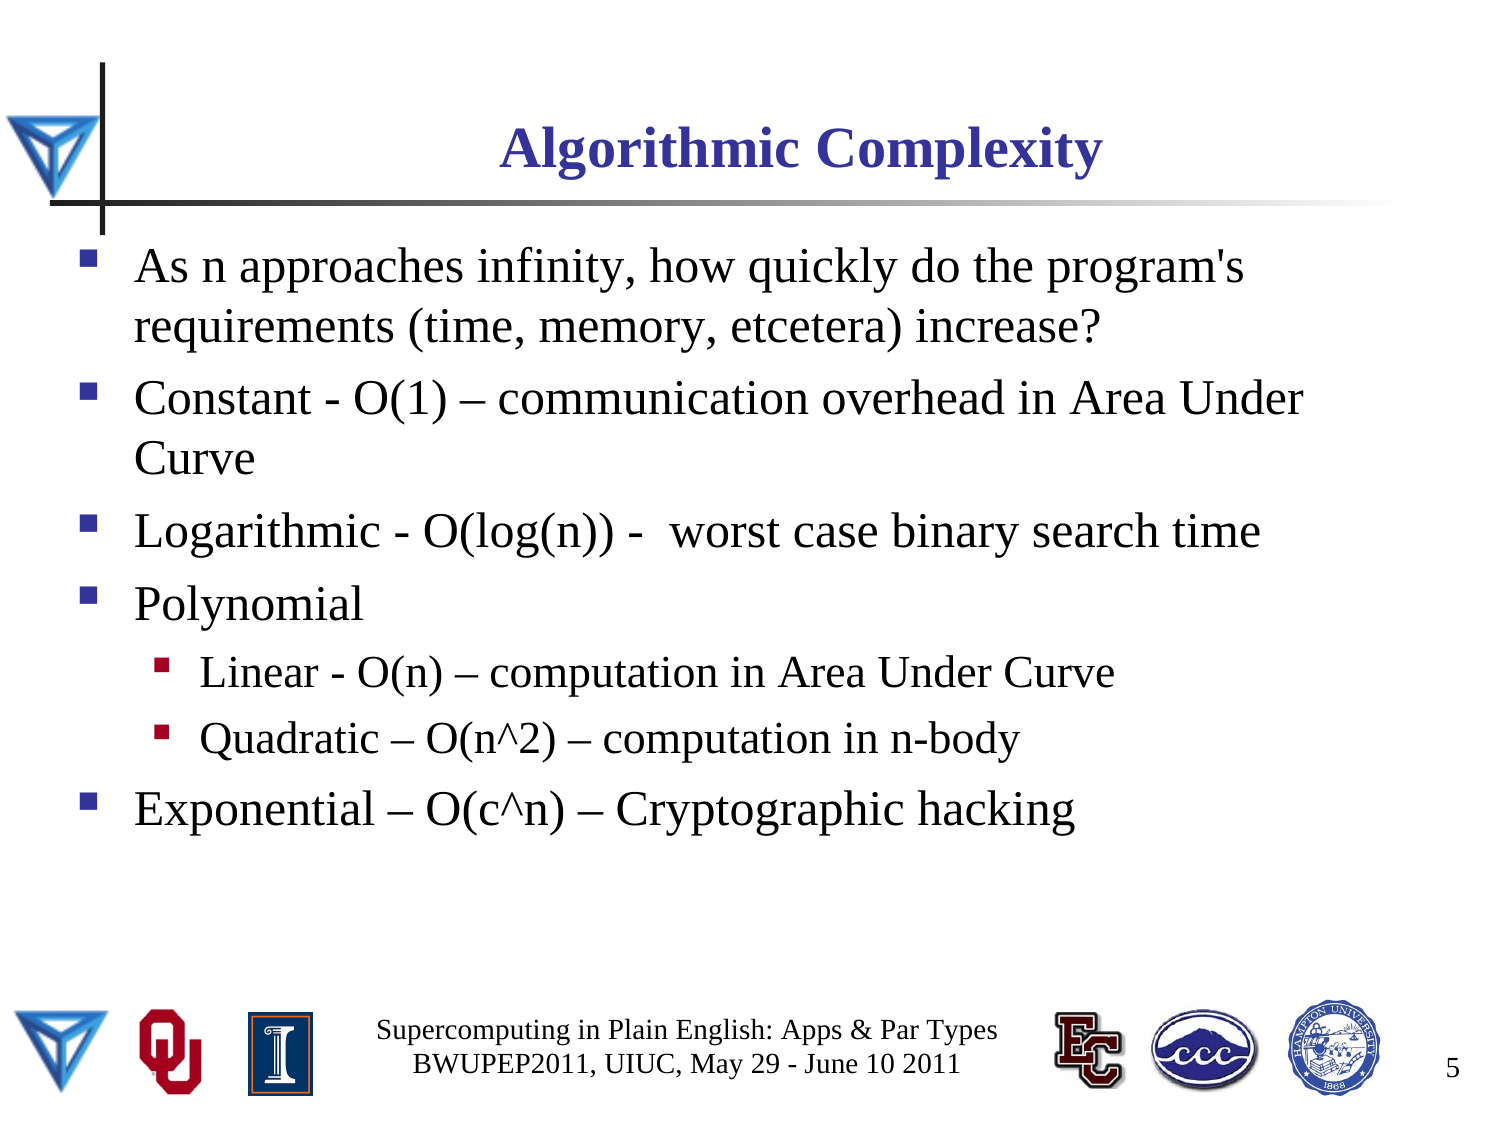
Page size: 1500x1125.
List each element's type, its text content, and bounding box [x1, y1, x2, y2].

picture [1142, 999, 1263, 1097]
picture [0, 112, 99, 203]
picture [8, 1007, 113, 1097]
picture [137, 1007, 203, 1097]
picture [248, 1012, 313, 1096]
text_box <number> [1400, 1024, 1476, 1091]
list As n approaches infinity, how quickly do the program's requirements (time, memory, etcetera) increase? Constant - O(1) – communication overhead in Area Under Curve Logarithmic - O(log(n)) - worst case binary search time Polynomial Linear - O(n) – computation in Area Under Curve Quadratic – O(n^2) – computation in n-body Exponential – O(c^n) – Cryptographic hacking [62, 224, 1438, 988]
title Algorithmic Complexity [162, 74, 1441, 187]
text_box Supercomputing in Plain English: Apps & Par Types BWUPEP2011, UIUC, May 29 - June 10 2011 [324, 1012, 1051, 1088]
picture [1287, 999, 1381, 1097]
picture [1050, 1012, 1129, 1089]
